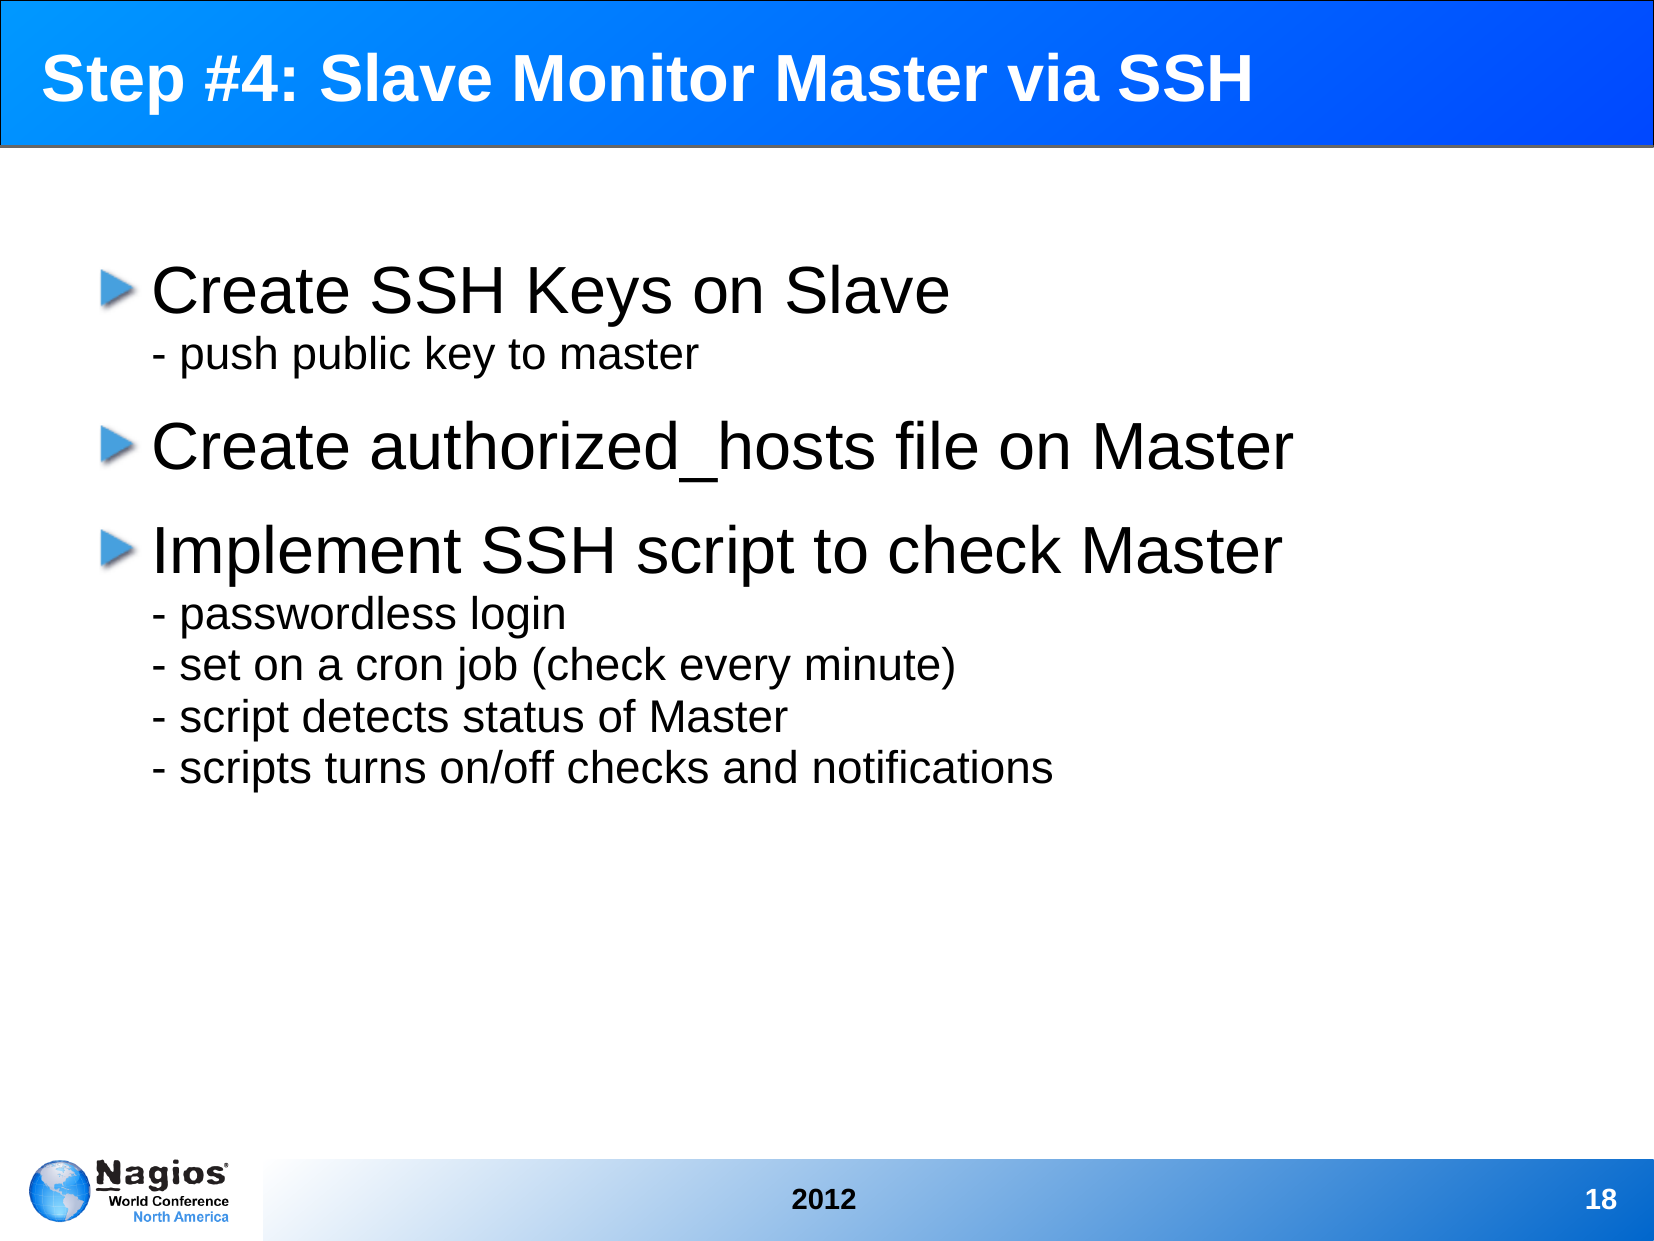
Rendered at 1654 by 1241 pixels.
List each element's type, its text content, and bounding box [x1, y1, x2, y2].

picture [29, 1159, 229, 1235]
title Step #4: Slave Monitor Master via SSH [41, 36, 1423, 120]
list Create SSH Keys on Slave - push public key to master Create authorized_hosts file on Master Implement SSH script to check Master - passwordless login - set on a cron job (check every minute) - script detects status of Master - scripts turns on/off checks and notifications [80, 253, 1569, 1058]
